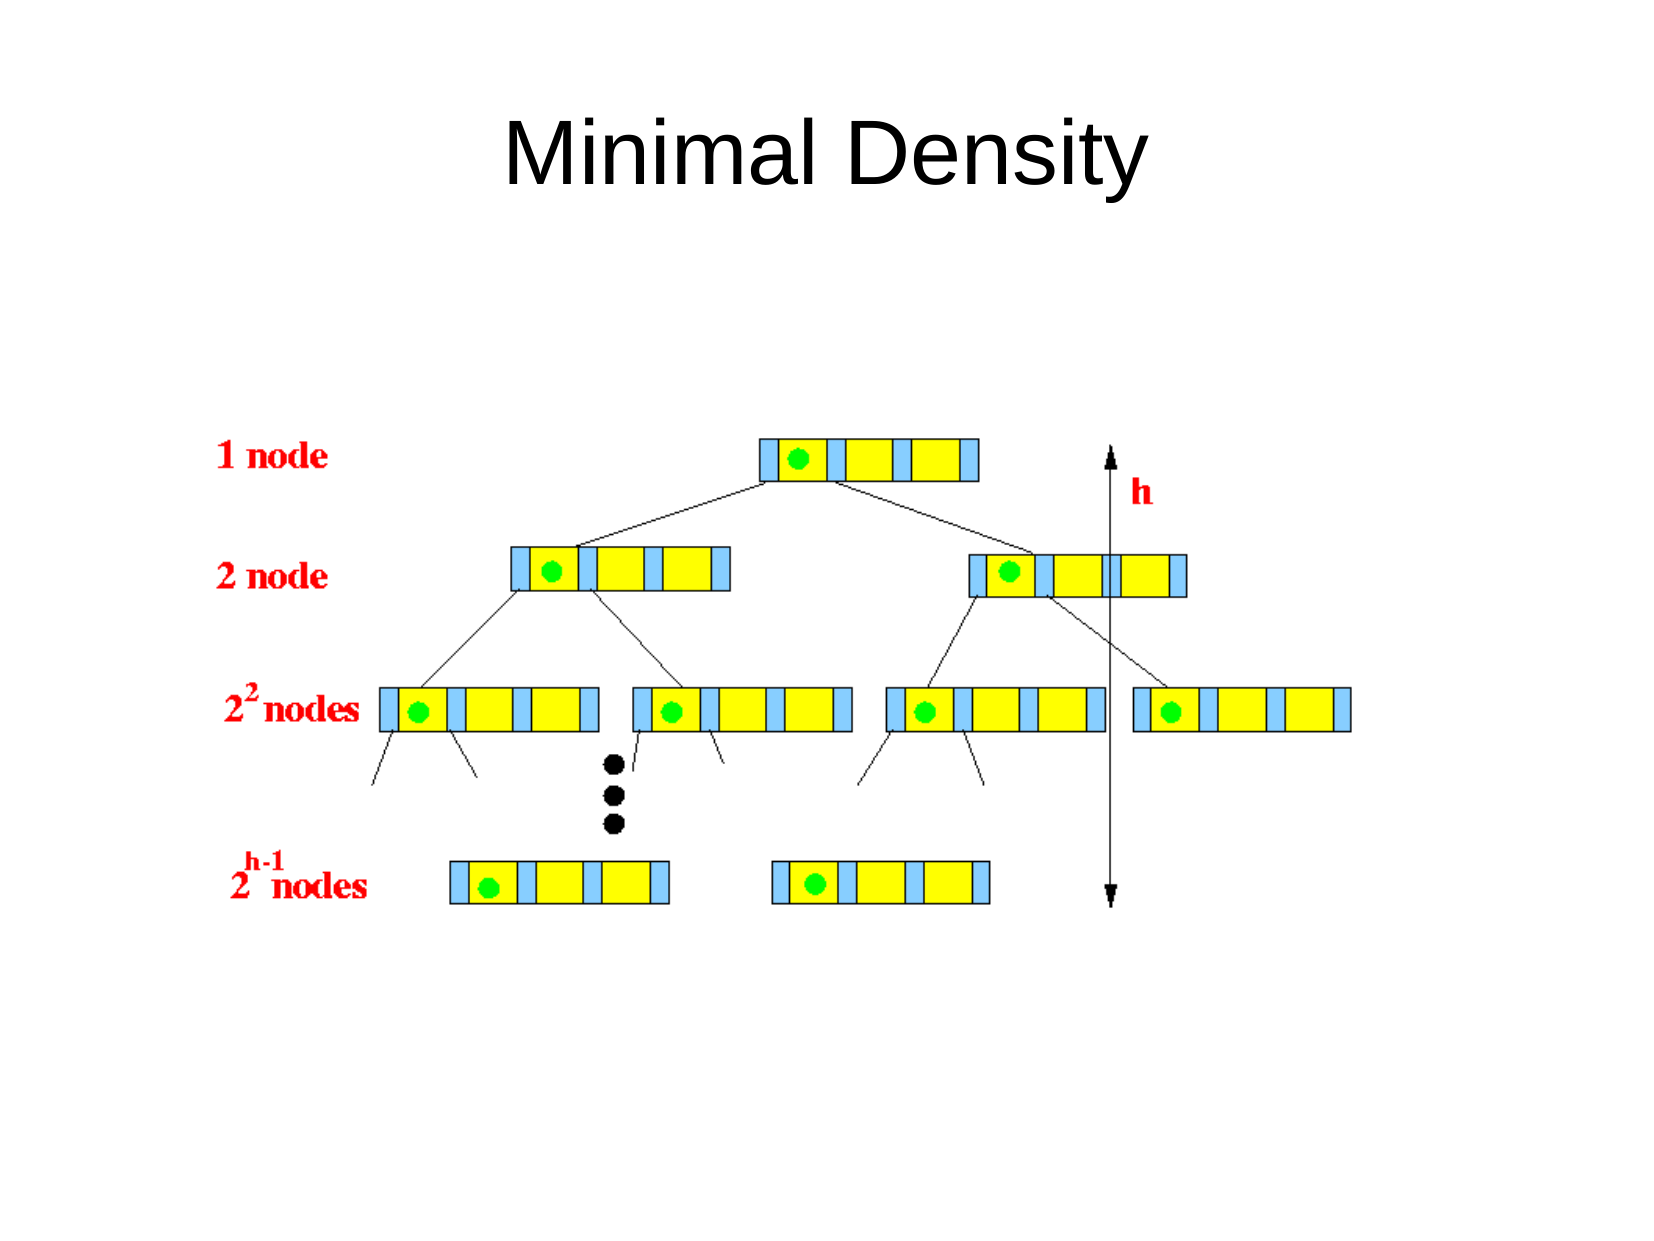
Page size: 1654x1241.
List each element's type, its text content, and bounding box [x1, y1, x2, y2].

title Minimal Density [82, 49, 1571, 257]
picture [187, 412, 1391, 922]
